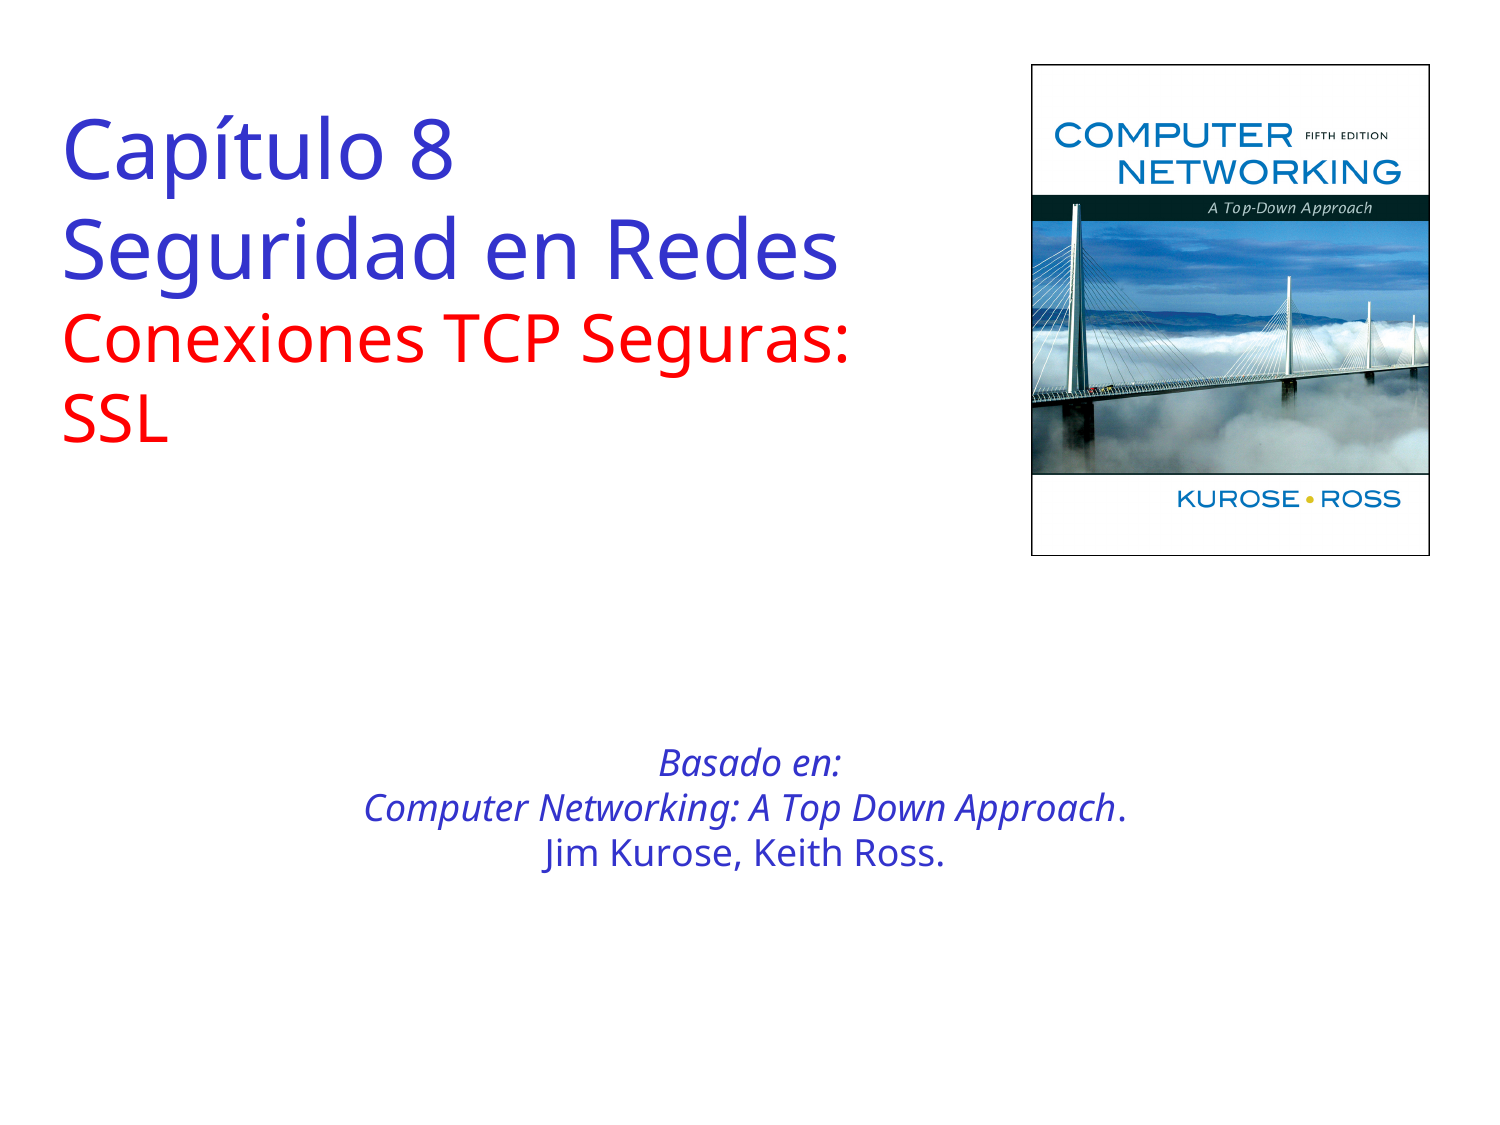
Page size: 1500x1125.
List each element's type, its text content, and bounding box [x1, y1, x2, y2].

text_box Basado en: Computer Networking: A Top Down Approach. Jim Kurose, Keith Ross. [256, 571, 1244, 1042]
text_box Capítulo 8 Seguridad en Redes Conexiones TCP Seguras: SSL [46, 134, 992, 418]
picture [1031, 64, 1430, 556]
